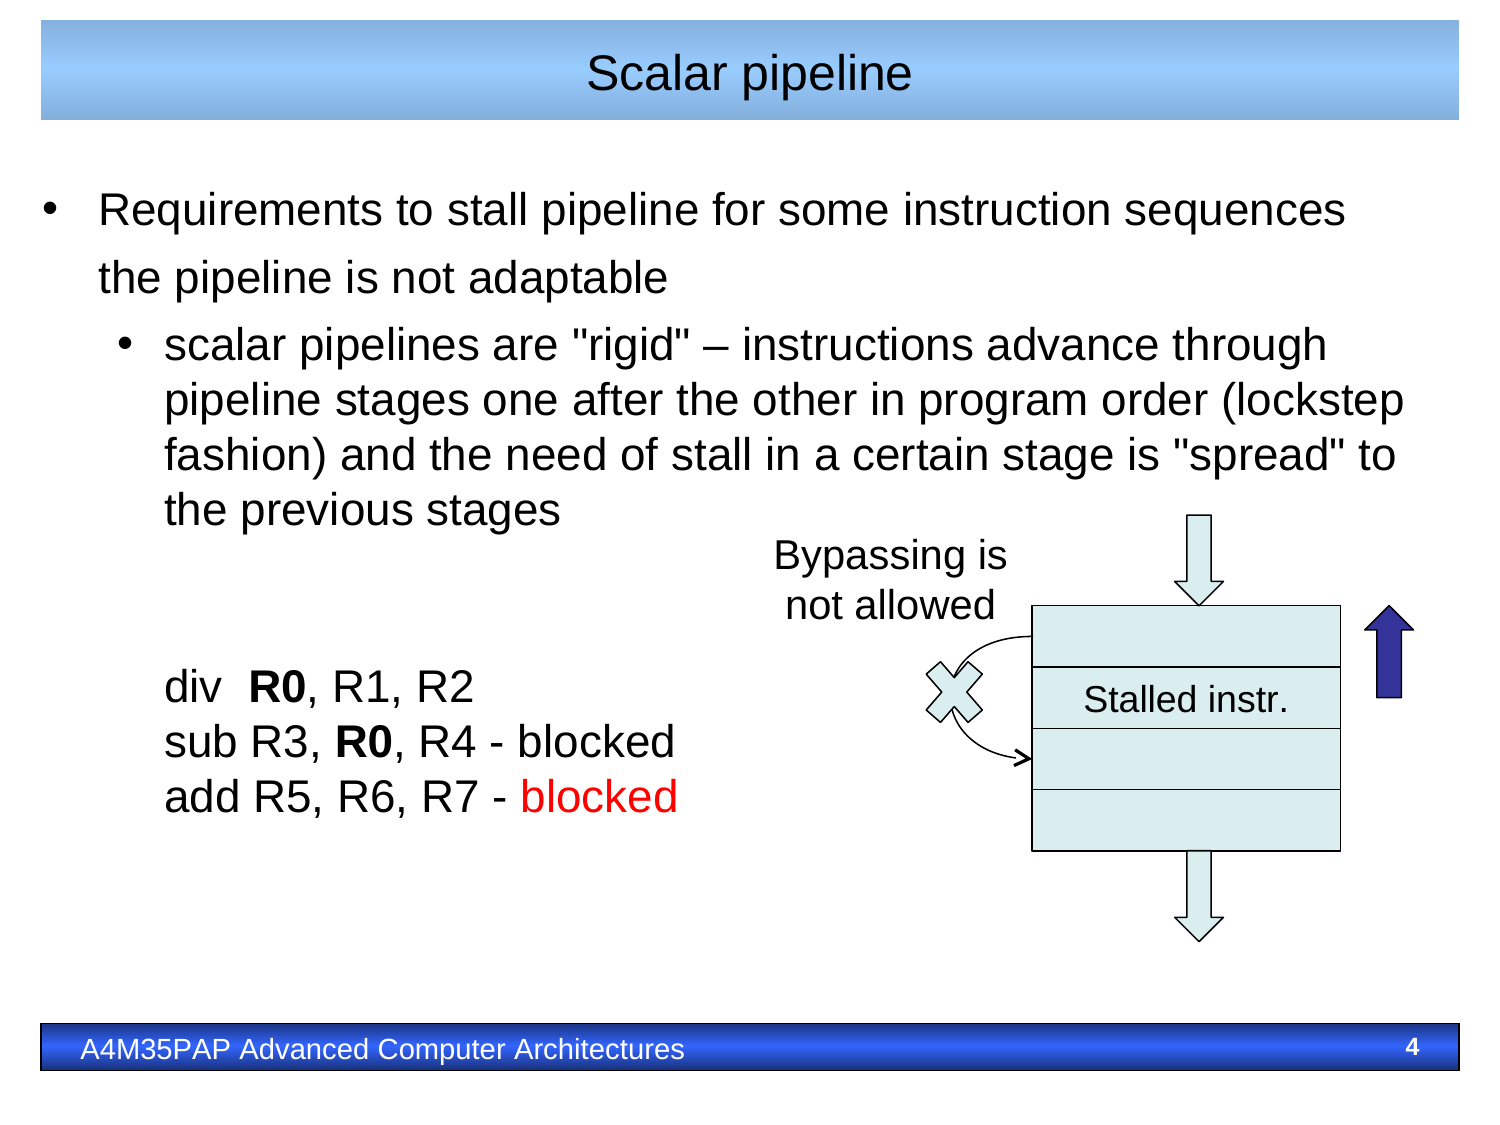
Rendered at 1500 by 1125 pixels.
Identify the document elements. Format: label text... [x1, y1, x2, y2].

text_box Bypassing is not allowed [739, 520, 1042, 636]
text_box Stalled instr. [1032, 668, 1341, 728]
text_box [1032, 515, 1341, 668]
text_box [1032, 728, 1341, 942]
text_box [1364, 605, 1414, 698]
list Requirements to stall pipeline for some instruction sequences the pipeline is not adaptable scalar pipelines are "rigid" – instructions advance through pipeline stages one after the other in program order (lockstep fashion) and the need of stall in a certain stage is "spread" to the previous stages div R0, R1, R2 sub R3, R0, R4 - blocked add R5, R6, R7 - blocked [27, 172, 1487, 1000]
title Scalar pipeline [41, 20, 1459, 120]
text_box [926, 661, 983, 723]
